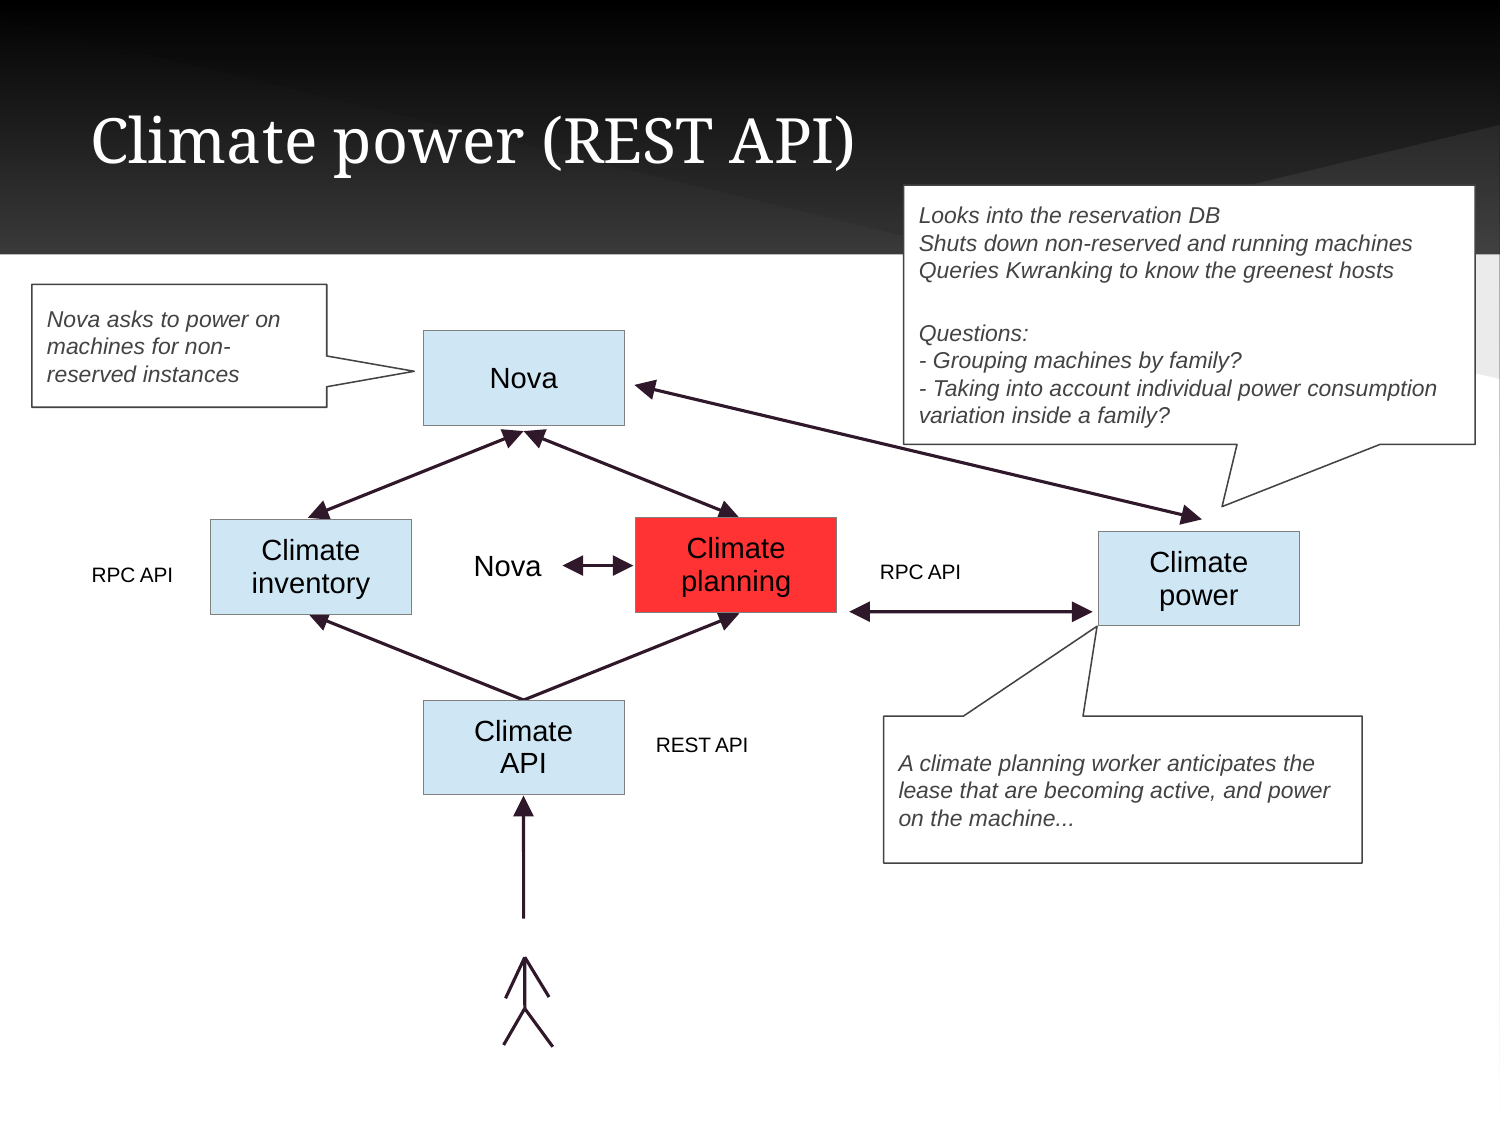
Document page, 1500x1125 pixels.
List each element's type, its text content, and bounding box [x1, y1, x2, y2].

text_box Looks into the reservation DB Shuts down non-reserved and running machines Queries Kwranking to know the greenest hosts Questions: - Grouping machines by family? - Taking into account individual power consumption variation inside a family? [903, 185, 1476, 507]
text_box Nova [423, 330, 625, 426]
text_box REST API [631, 716, 773, 758]
title Climate power (REST API) [75, 45, 1425, 233]
text_box Nova [458, 542, 557, 591]
text_box A climate planning worker anticipates the lease that are becoming active, and power on the machine... [883, 626, 1363, 864]
text_box Climate API [423, 700, 625, 795]
text_box RPC API [61, 546, 203, 588]
text_box Climate planning [635, 517, 837, 613]
text_box Climate power [1098, 531, 1300, 626]
text_box Climate inventory [210, 519, 412, 615]
text_box Nova asks to power on machines for non-reserved instances [31, 284, 415, 408]
text_box RPC API [850, 543, 992, 585]
